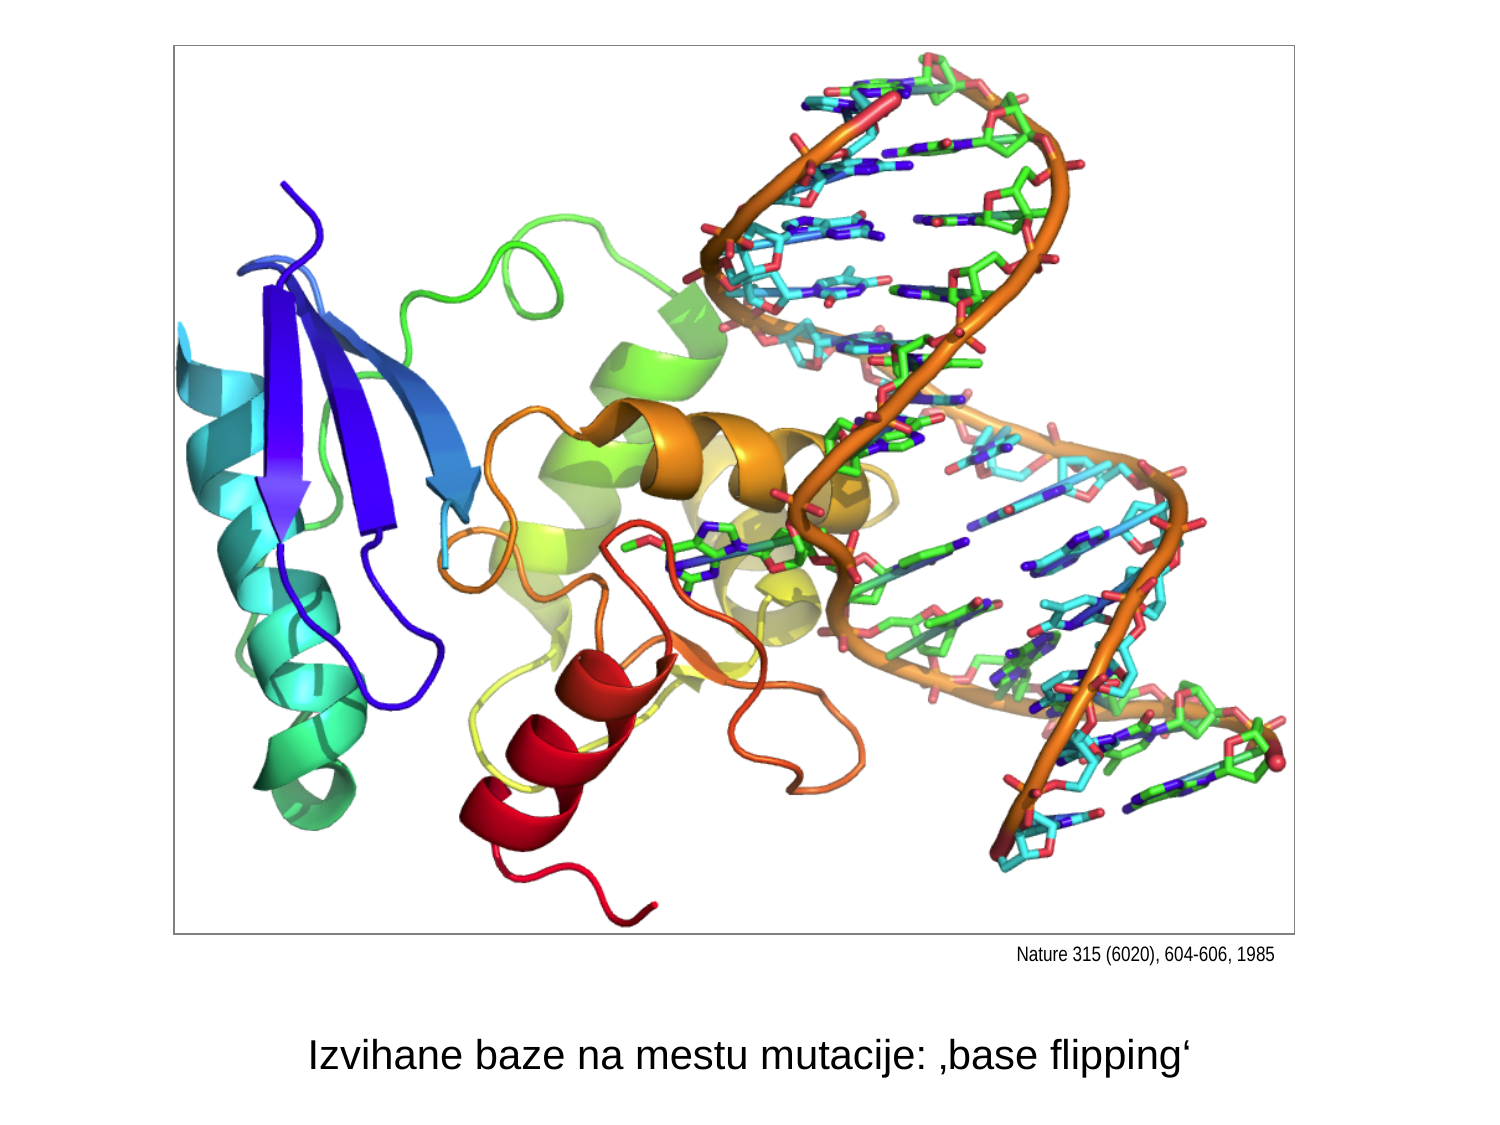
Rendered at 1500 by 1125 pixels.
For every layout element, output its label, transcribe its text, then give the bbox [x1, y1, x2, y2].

text_box Nature 315 (6020), 604-606, 1985 [1001, 933, 1291, 974]
text_box Izvihane baze na mestu mutacije: ‚base flipping‘ [292, 1020, 1207, 1086]
picture [174, 46, 1294, 934]
